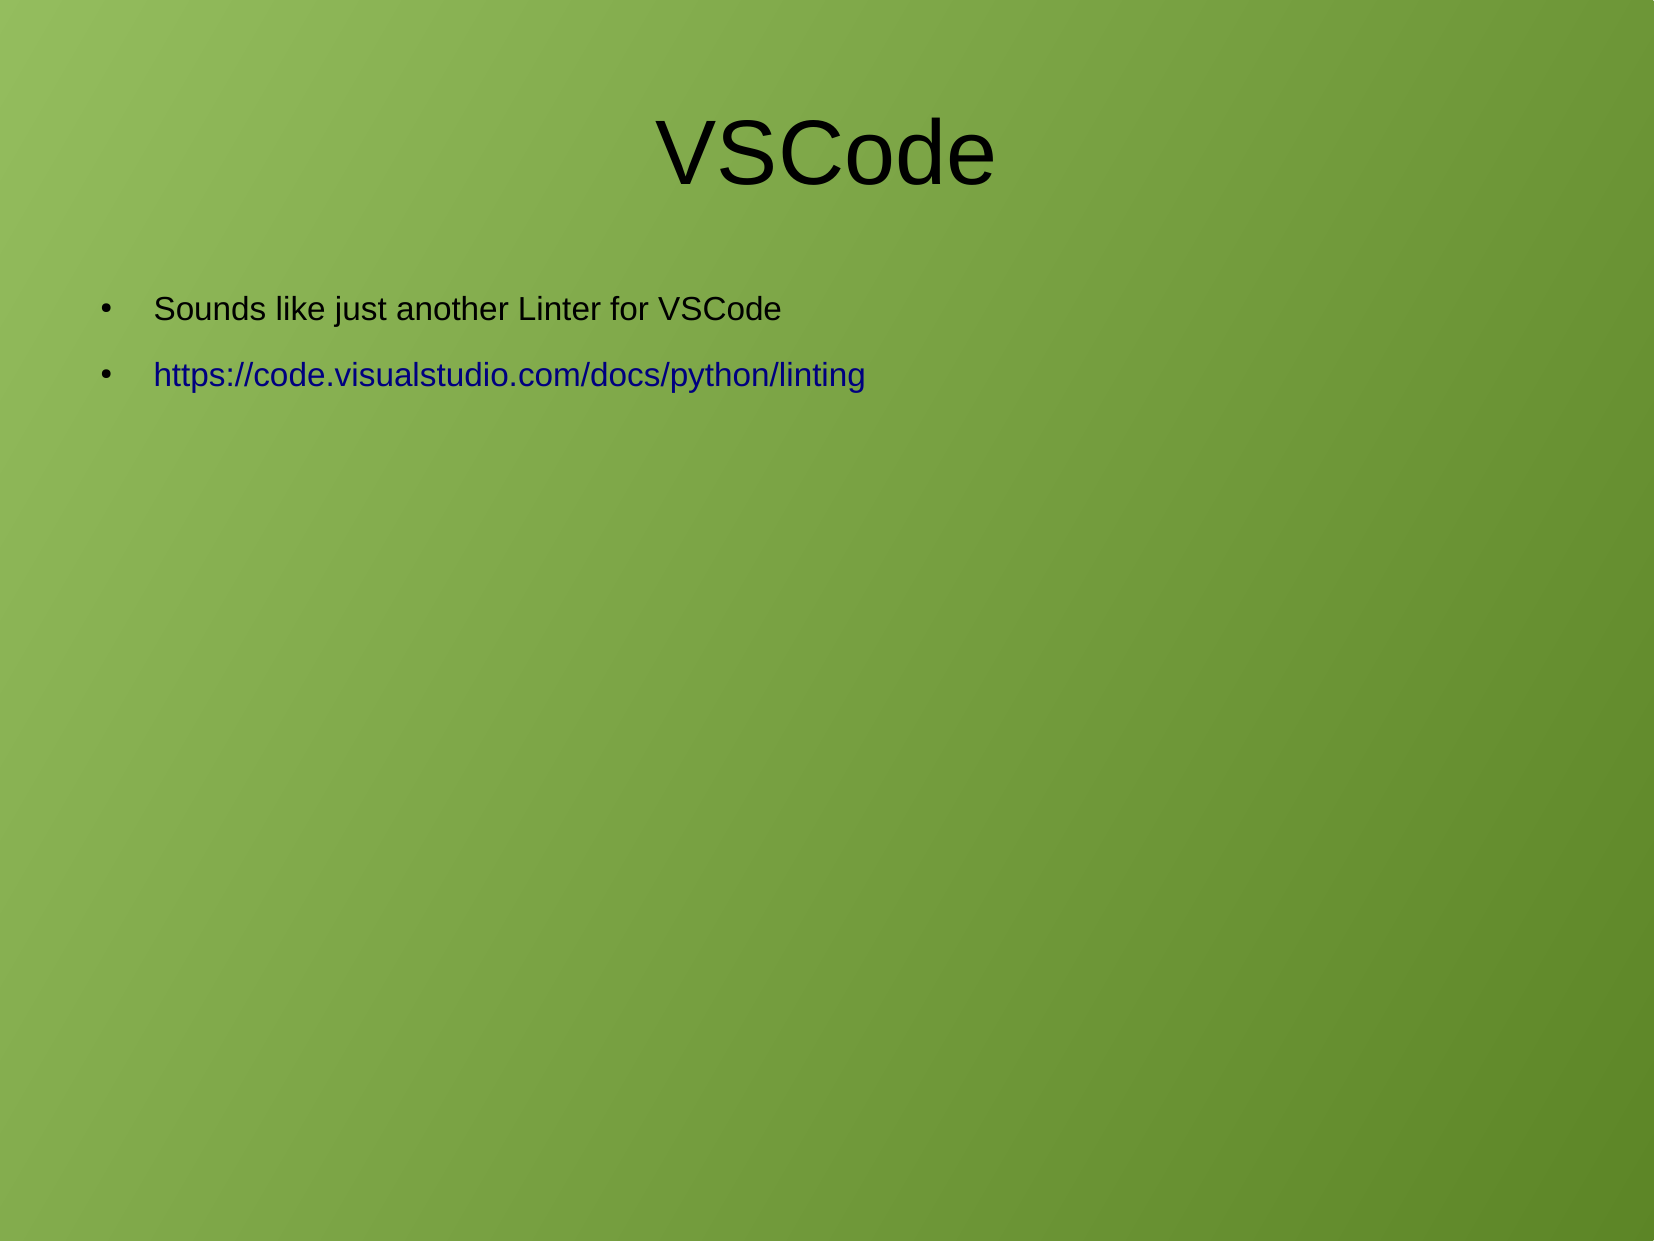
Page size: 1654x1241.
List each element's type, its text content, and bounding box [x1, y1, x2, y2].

title VSCode [82, 49, 1571, 257]
text_box [82, 290, 1571, 1010]
